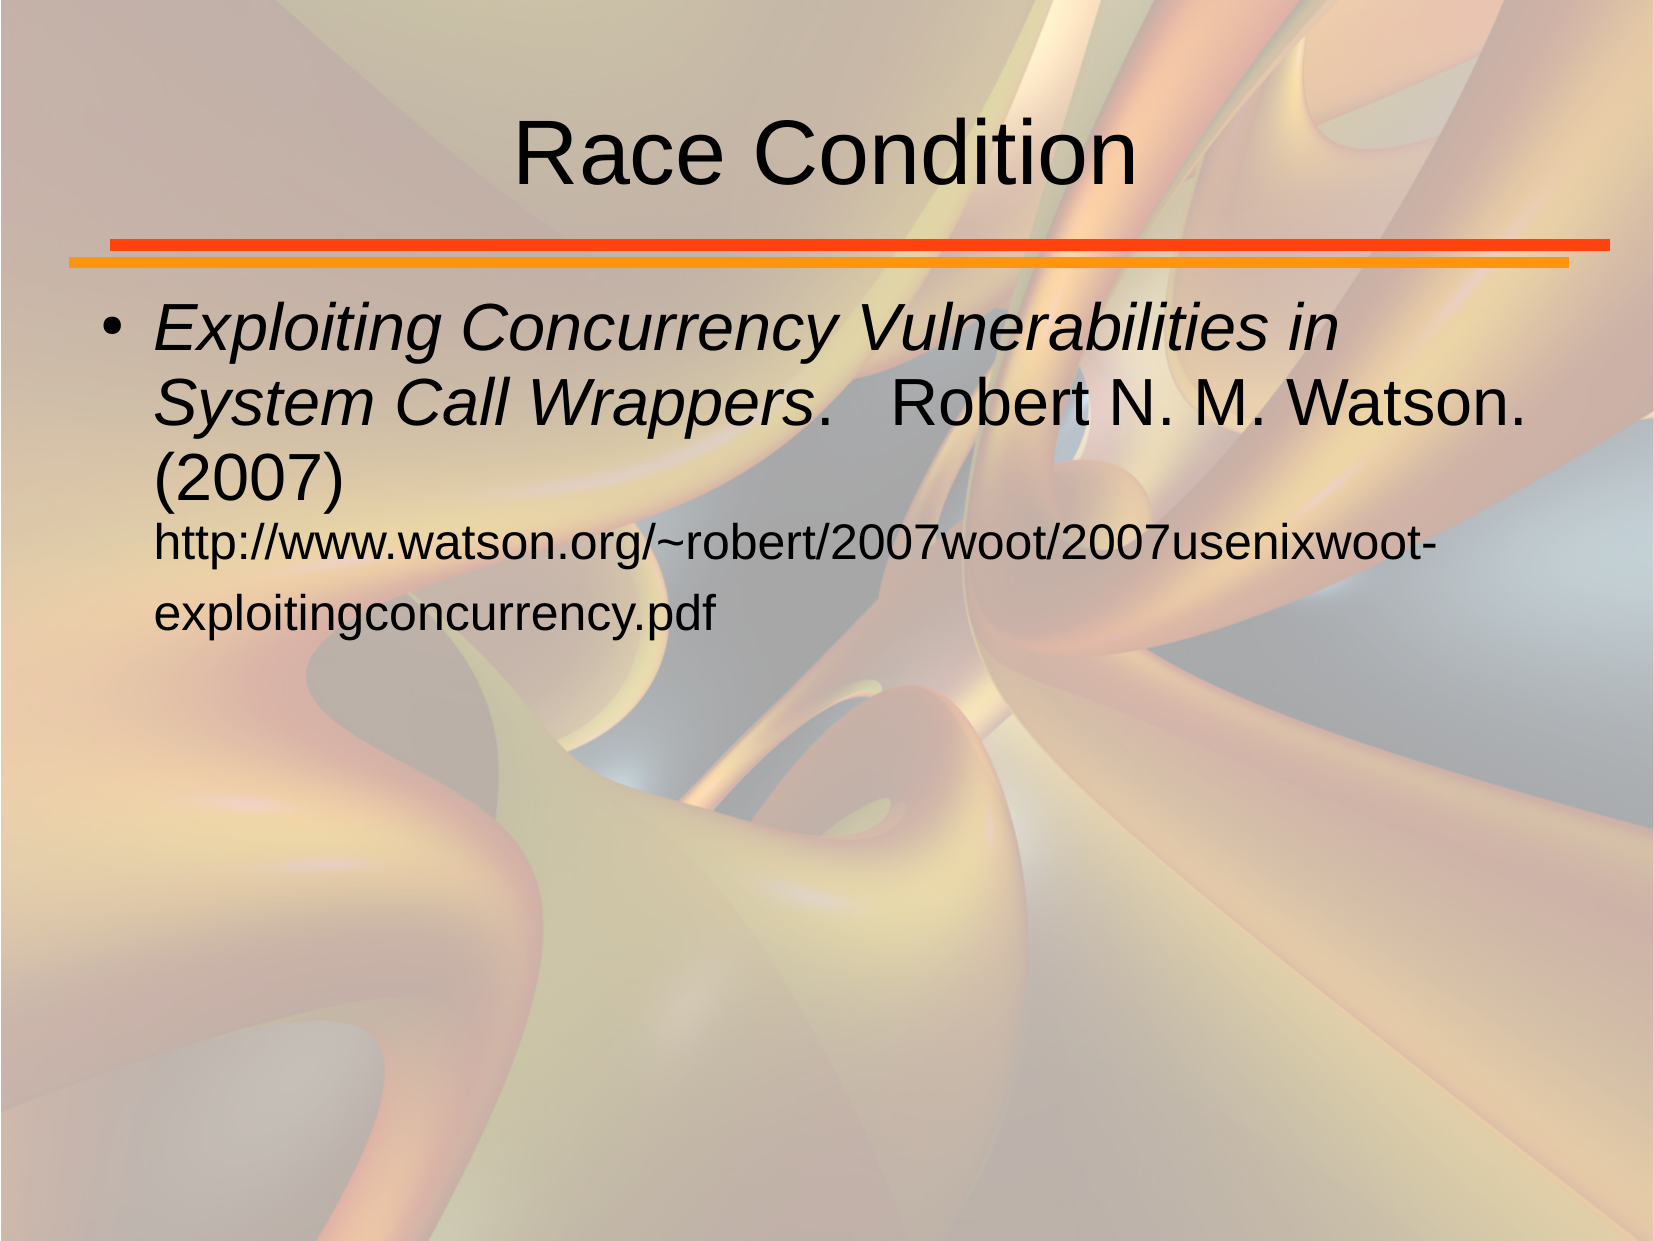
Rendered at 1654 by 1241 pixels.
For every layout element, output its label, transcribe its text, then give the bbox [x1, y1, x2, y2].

list Exploiting Concurrency Vulnerabilities in System Call Wrappers. Robert N. M. Watson. (2007) http://www.watson.org/~robert/2007woot/2007usenixwoot-exploitingconcurrency.pdf [82, 290, 1571, 1094]
title Race Condition [82, 56, 1571, 250]
